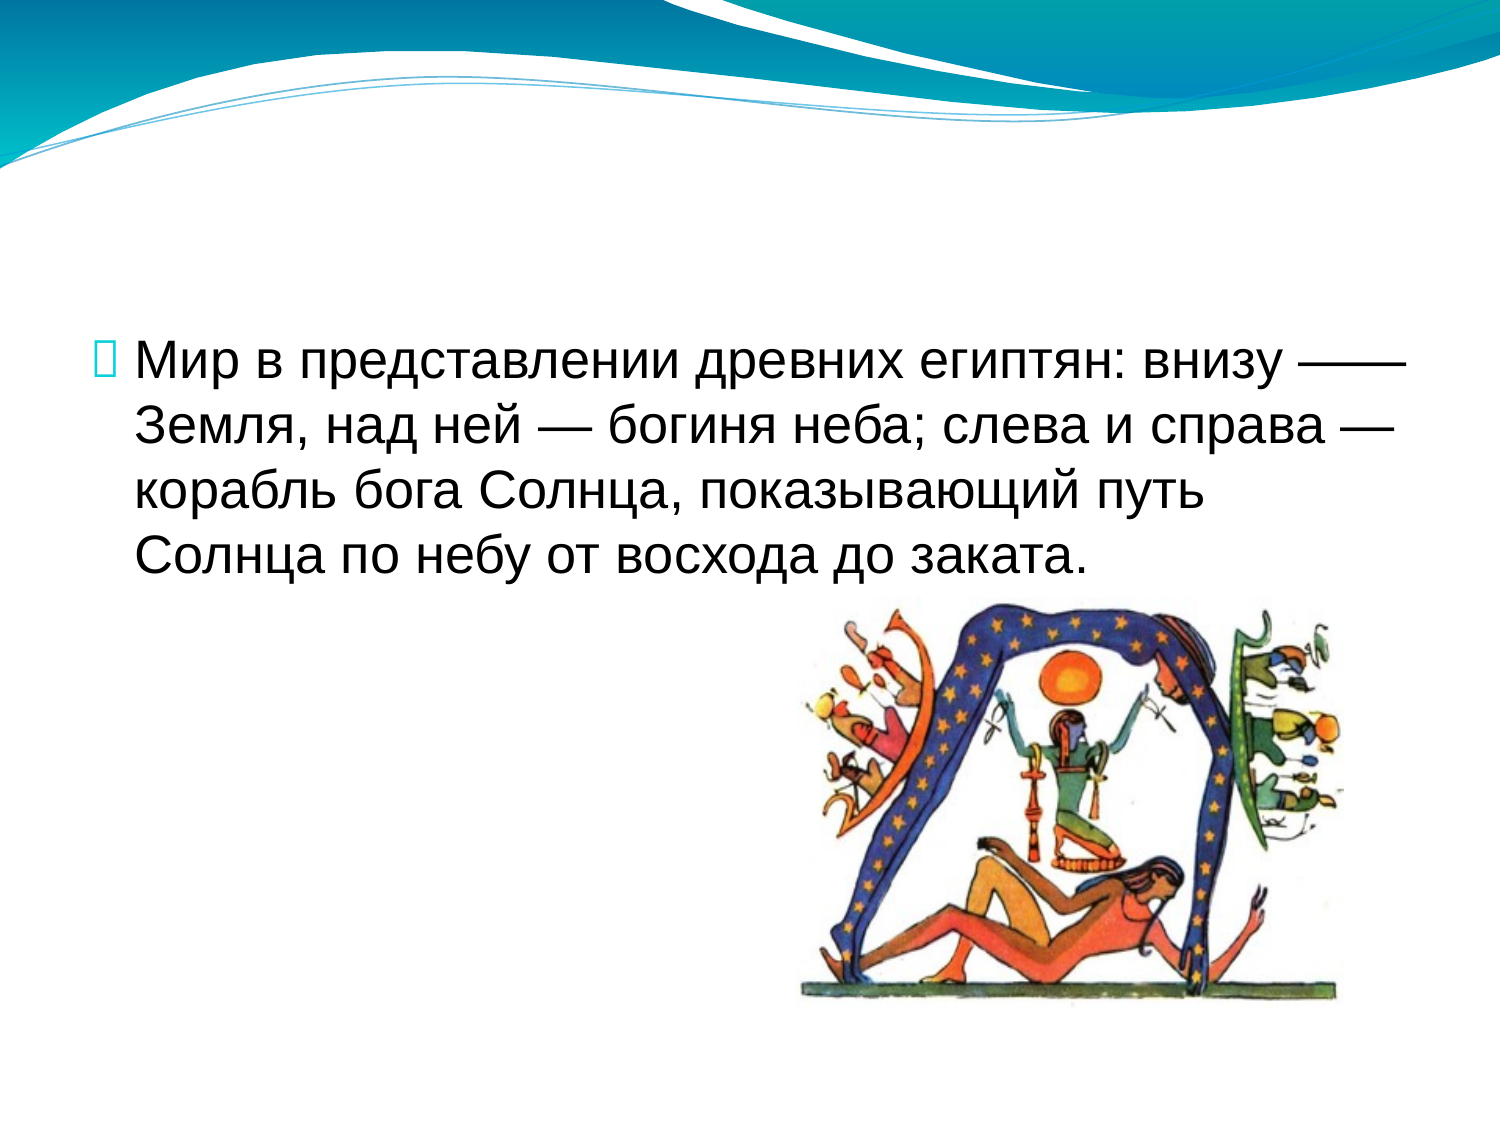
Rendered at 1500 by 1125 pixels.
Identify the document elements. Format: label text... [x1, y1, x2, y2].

picture [796, 597, 1344, 1008]
list Мир в представлении древних египтян: внизу —— Земля, над ней — богиня неба; слева и справа — корабль бога Солнца, показывающий путь Солнца по небу от восхода до заката. [75, 317, 1425, 1038]
title [75, 115, 1425, 303]
